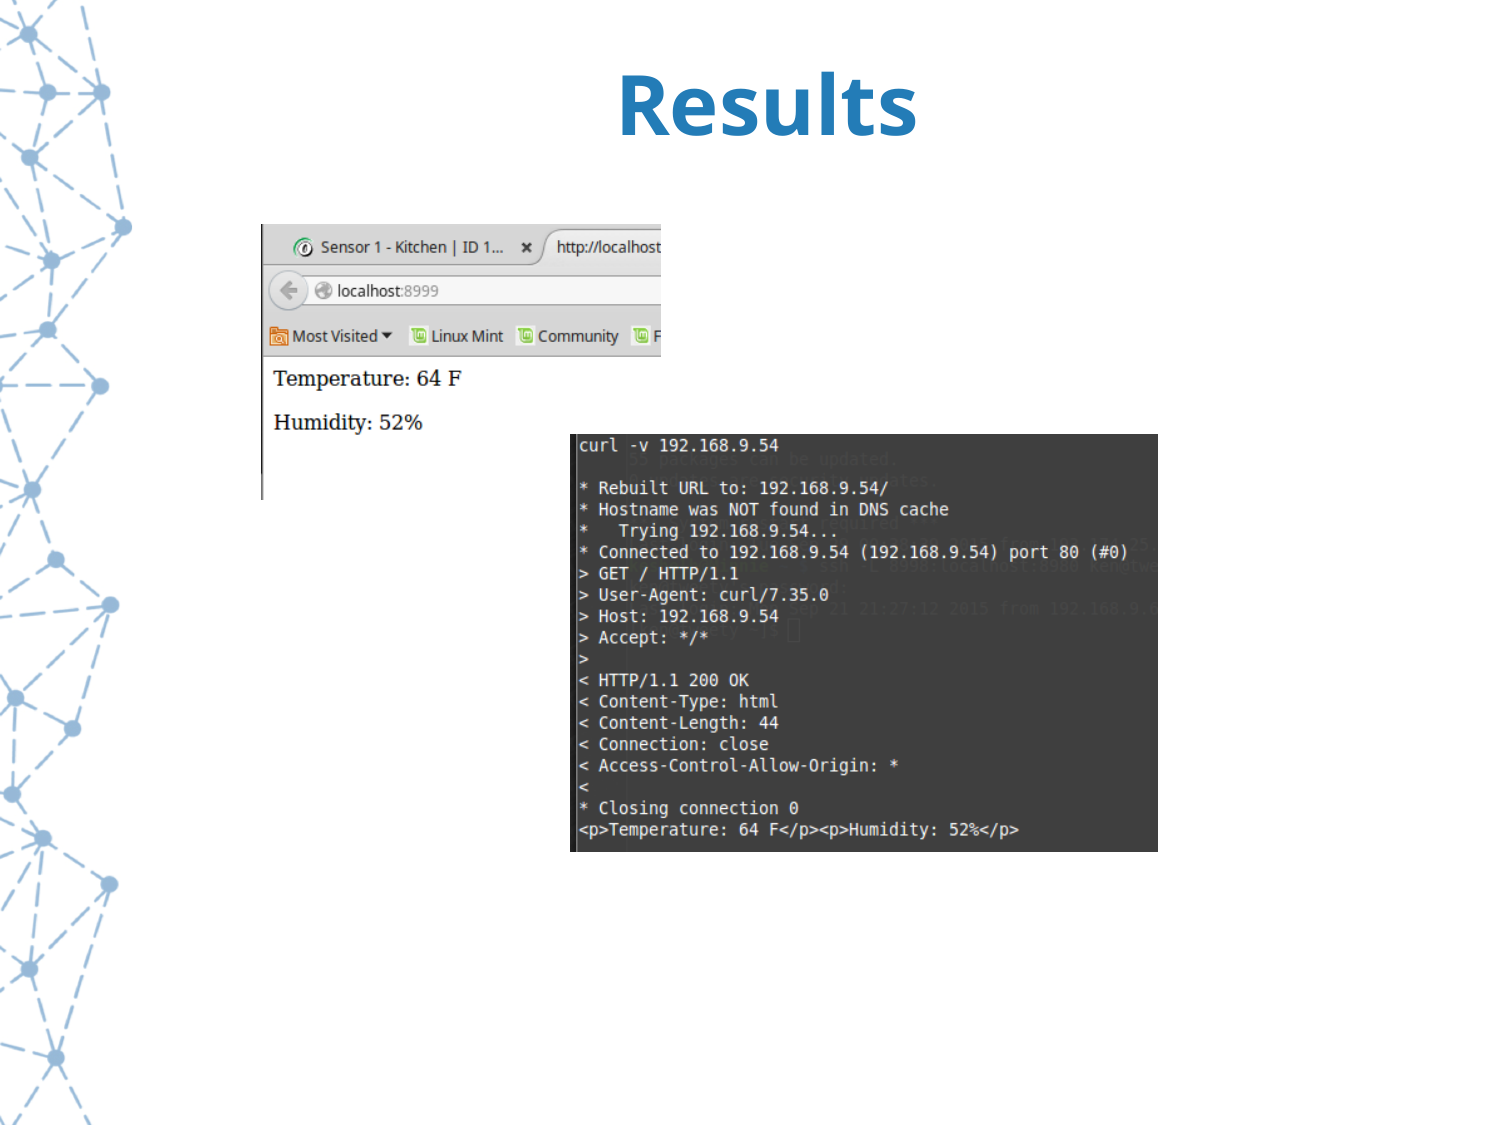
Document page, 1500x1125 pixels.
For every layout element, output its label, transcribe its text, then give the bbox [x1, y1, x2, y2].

title Results [600, 45, 991, 163]
picture [261, 224, 1158, 852]
picture [0, 0, 133, 1125]
